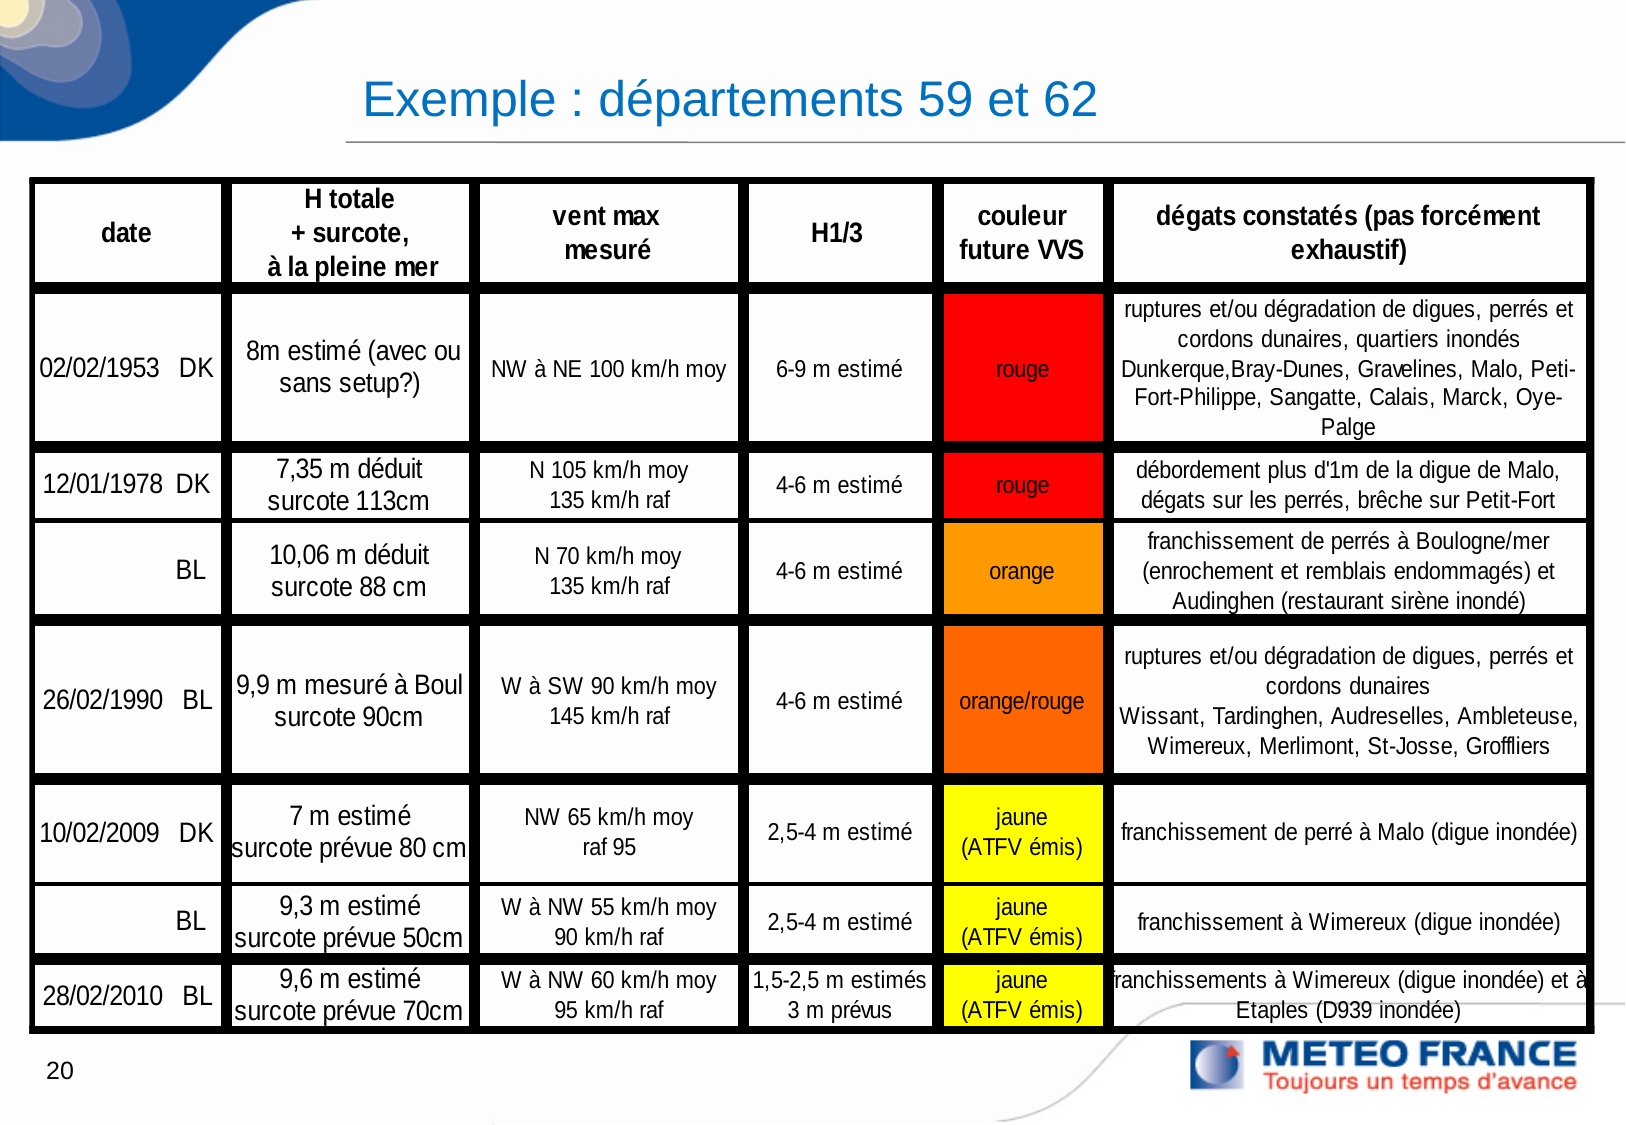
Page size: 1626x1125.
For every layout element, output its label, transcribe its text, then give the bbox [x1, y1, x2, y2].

title Exemple : départements 59 et 62 [347, 42, 1493, 161]
picture [0, 0, 1626, 1125]
